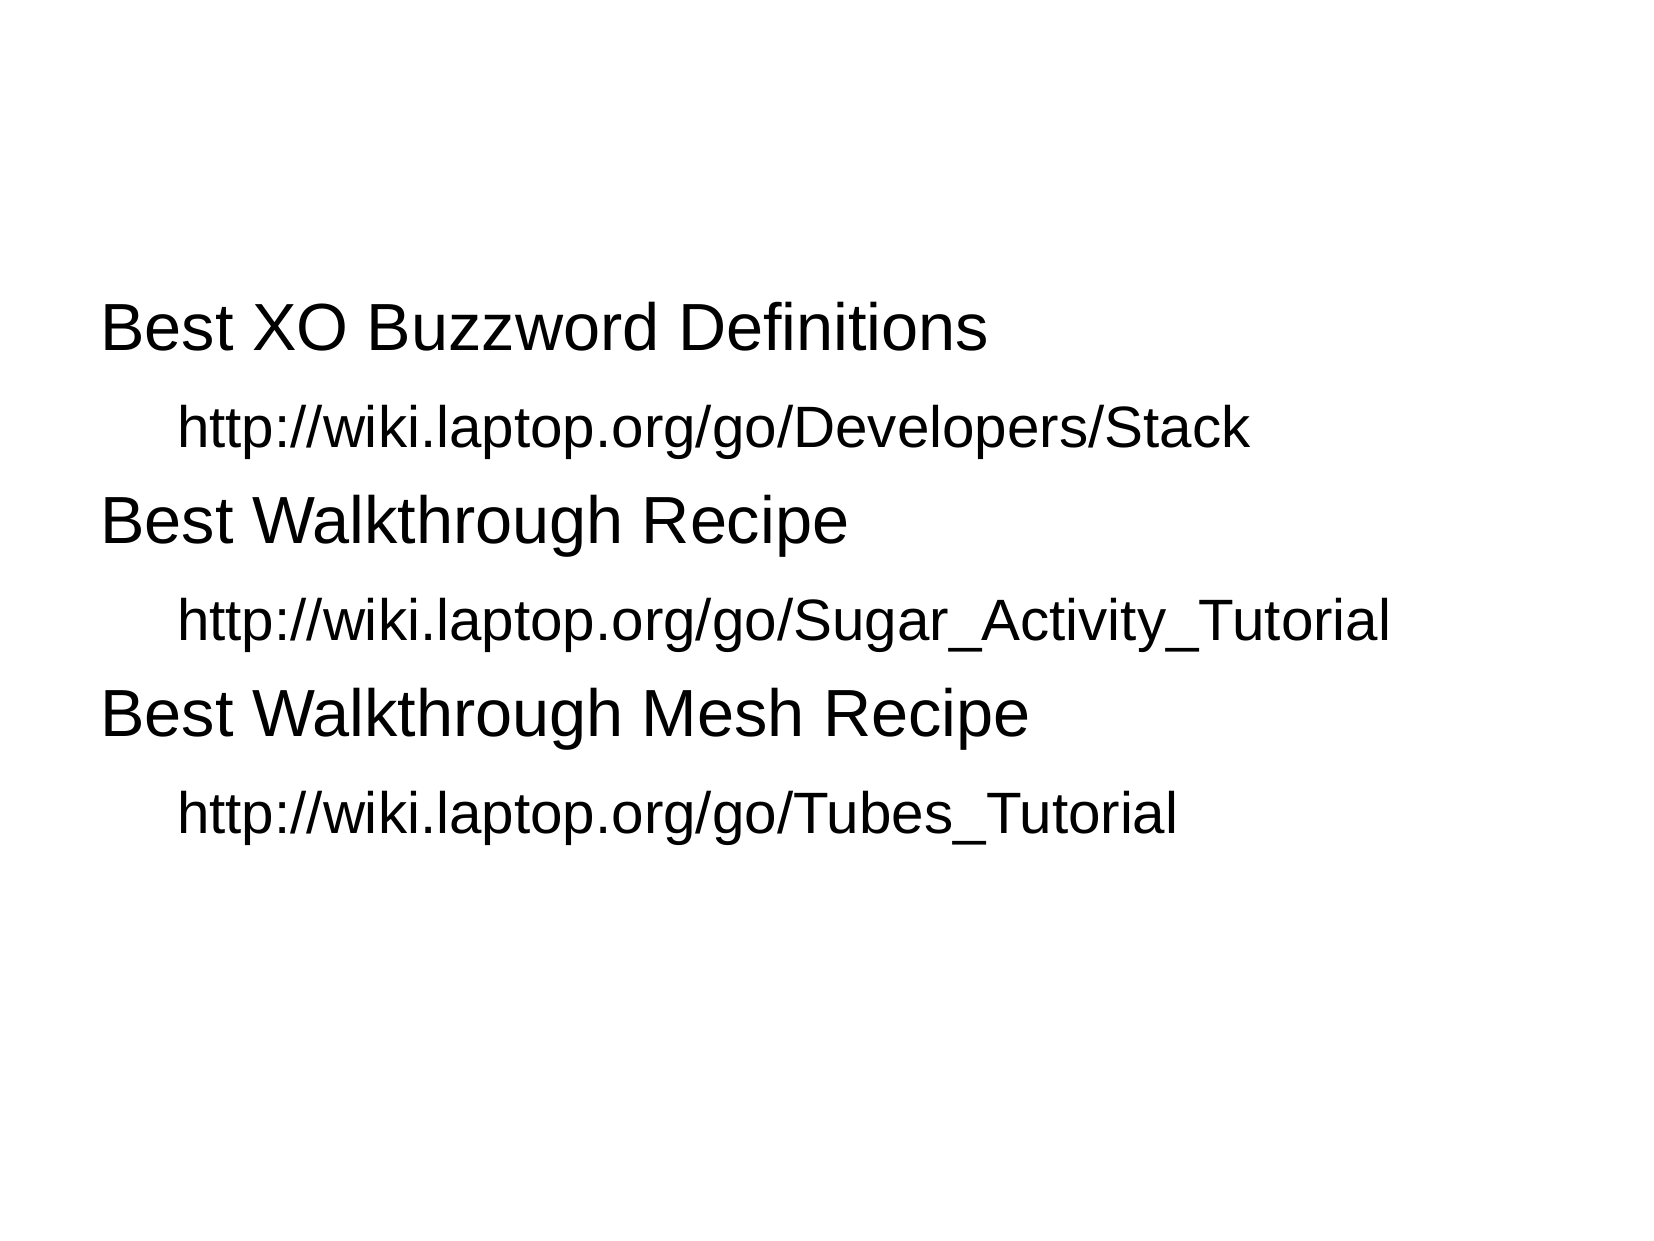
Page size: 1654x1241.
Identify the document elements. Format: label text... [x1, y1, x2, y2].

list Best XO Buzzword Definitions http://wiki.laptop.org/go/Developers/Stack Best Walkthrough Recipe http://wiki.laptop.org/go/Sugar_Activity_Tutorial Best Walkthrough Mesh Recipe http://wiki.laptop.org/go/Tubes_Tutorial [82, 290, 1571, 1109]
